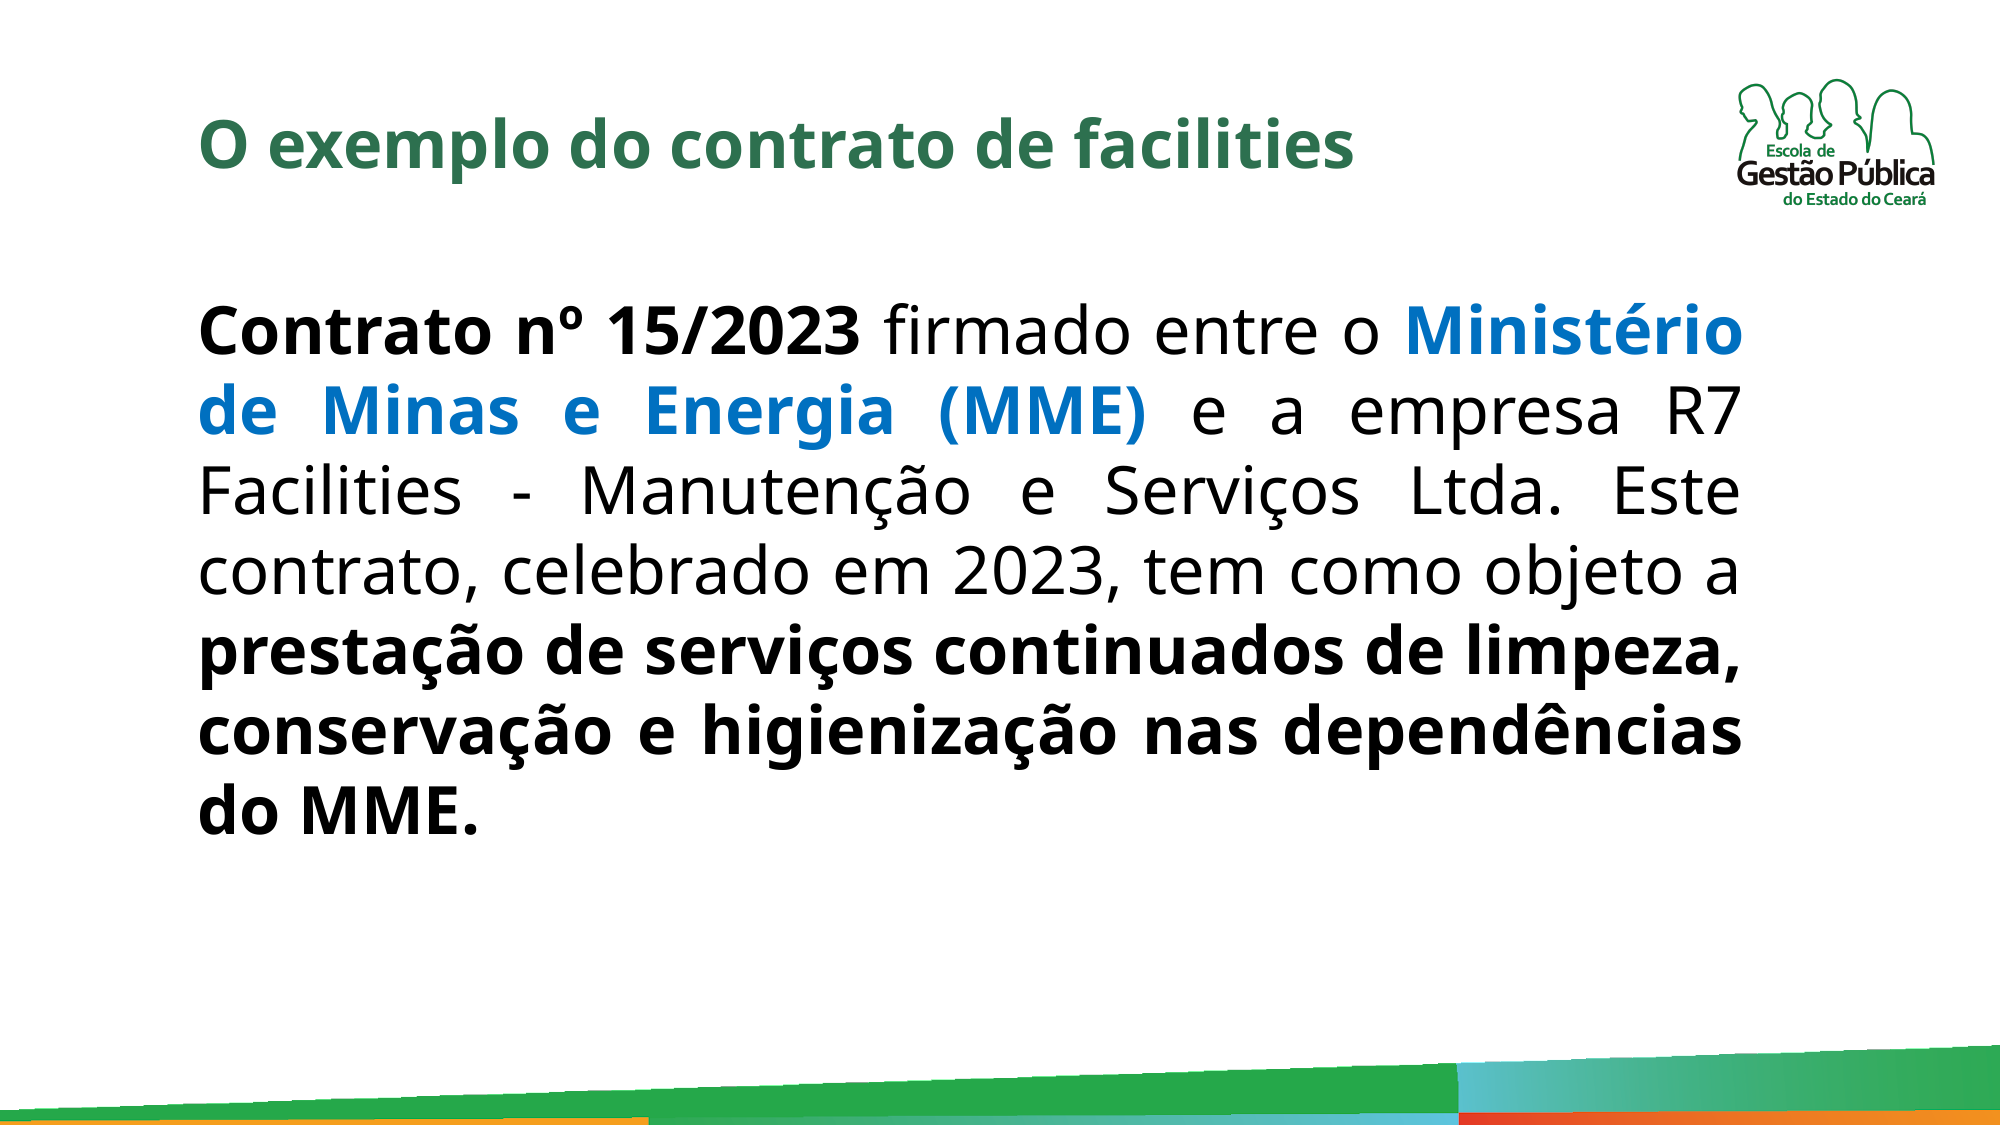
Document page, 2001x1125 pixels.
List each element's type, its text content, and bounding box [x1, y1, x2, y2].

picture [1725, 31, 1947, 253]
text_box Contrato nº 15/2023 firmado entre o Ministério de Minas e Energia (MME) e a empresa R7 Facilities - Manutenção e Serviços Ltda. Este contrato, celebrado em 2023, tem como objeto a prestação de serviços continuados de limpeza, conservação e higienização nas dependências do MME. [182, 280, 1760, 650]
picture [0, 1045, 2000, 1125]
text_box O exemplo do contrato de facilities [182, 94, 1684, 190]
